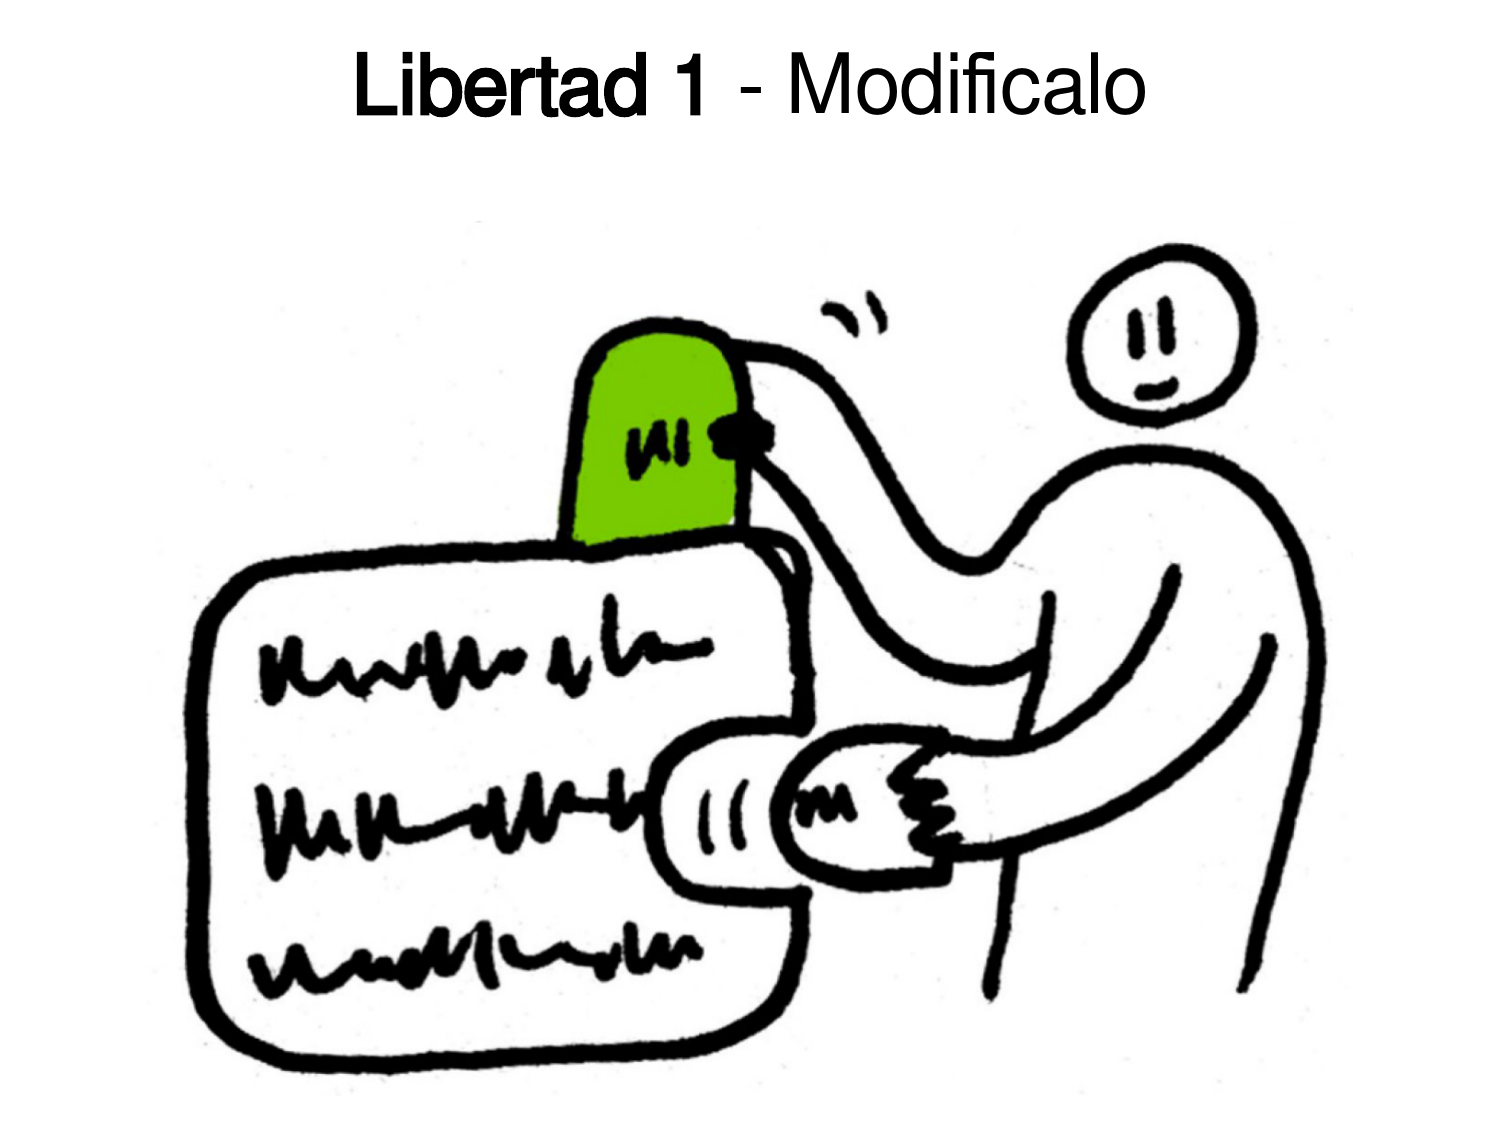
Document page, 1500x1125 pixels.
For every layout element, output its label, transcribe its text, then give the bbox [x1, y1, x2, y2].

text_box Libertad 1 - Modificalo [90, 30, 1411, 198]
picture [147, 221, 1353, 1096]
